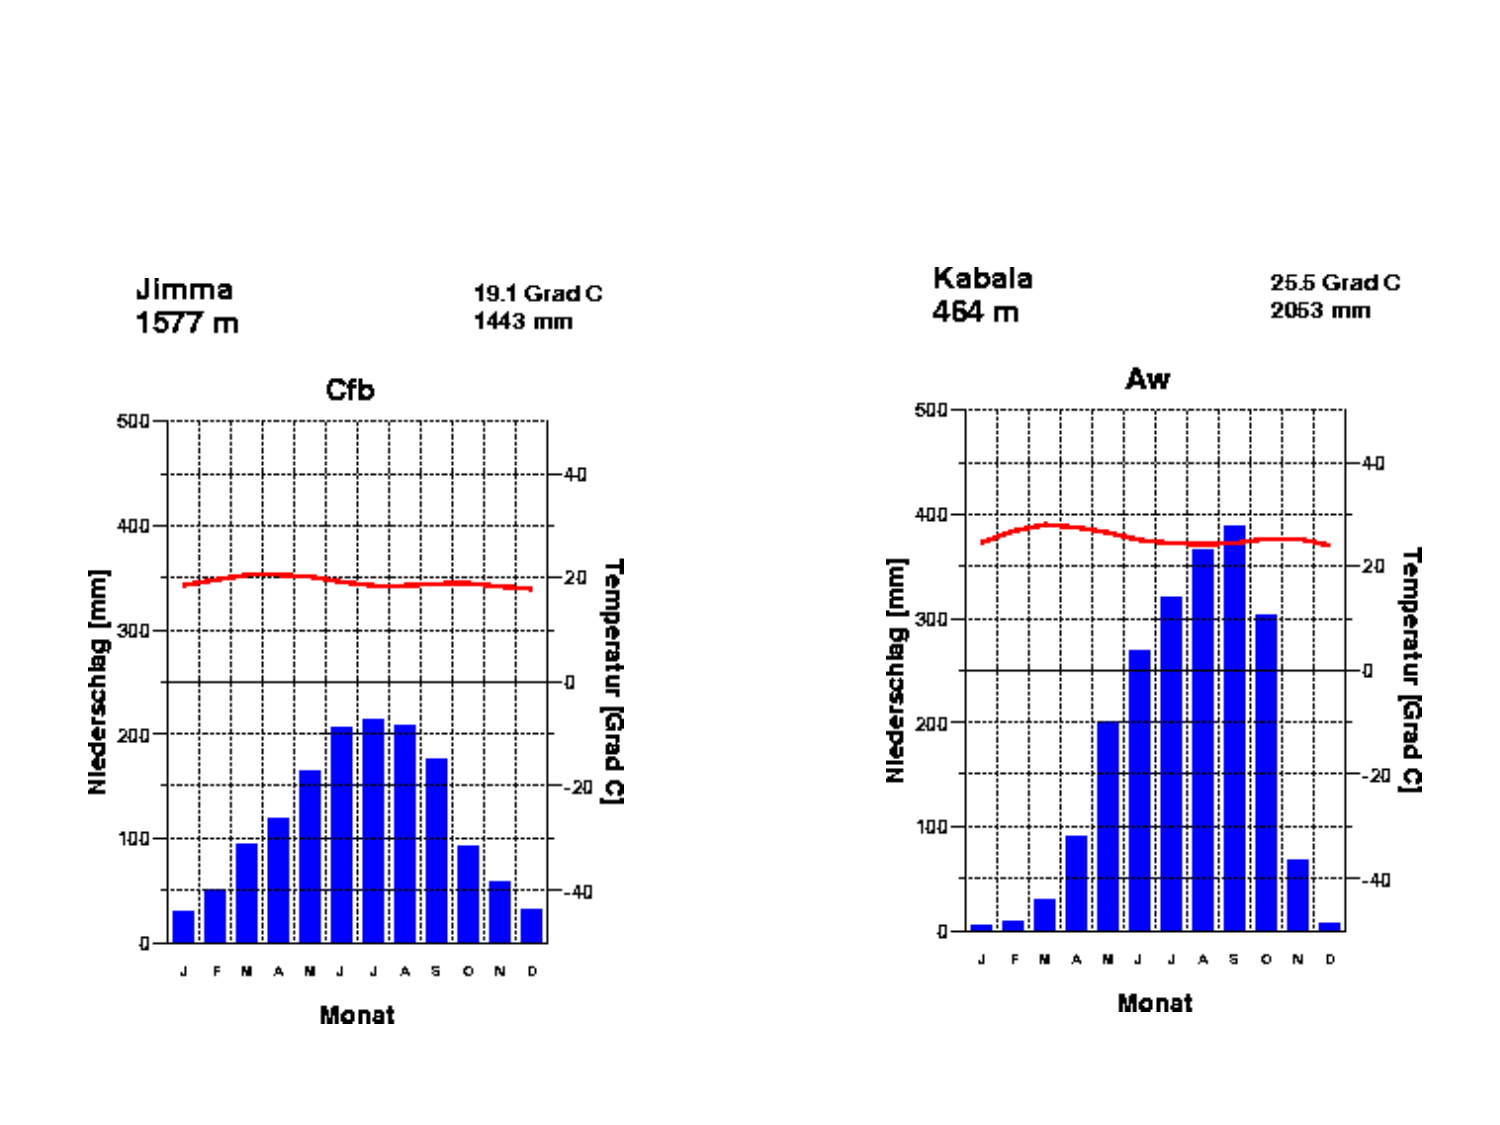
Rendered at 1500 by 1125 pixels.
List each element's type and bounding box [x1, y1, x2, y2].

picture [886, 267, 1422, 1012]
picture [88, 278, 624, 1024]
